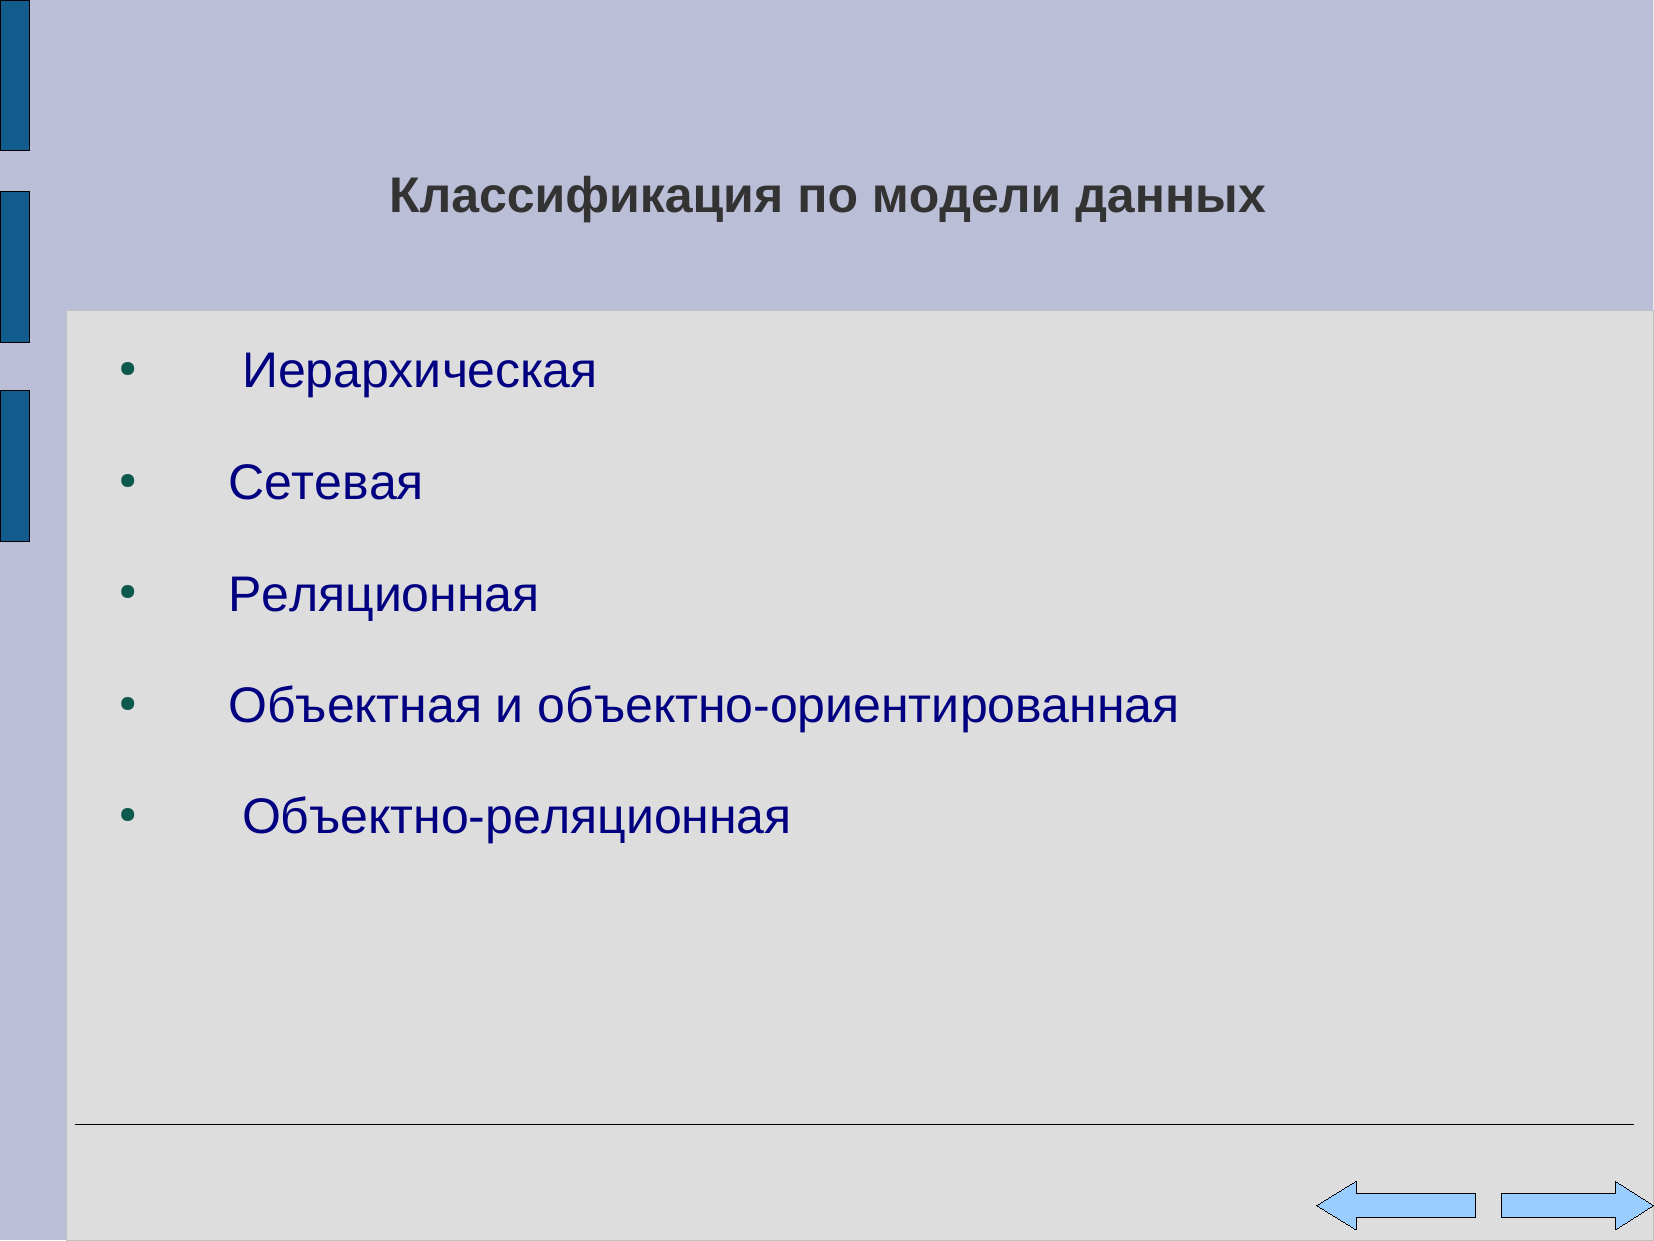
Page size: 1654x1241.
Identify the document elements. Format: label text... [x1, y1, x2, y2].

title Классификация по модели данных [121, 91, 1534, 299]
list Иерархическая Сетевая Реляционная Объектная и объектно-ориентированная Объектно-реляционная [101, 342, 1514, 1124]
text_box [1501, 1181, 1654, 1230]
text_box [1316, 1181, 1476, 1230]
